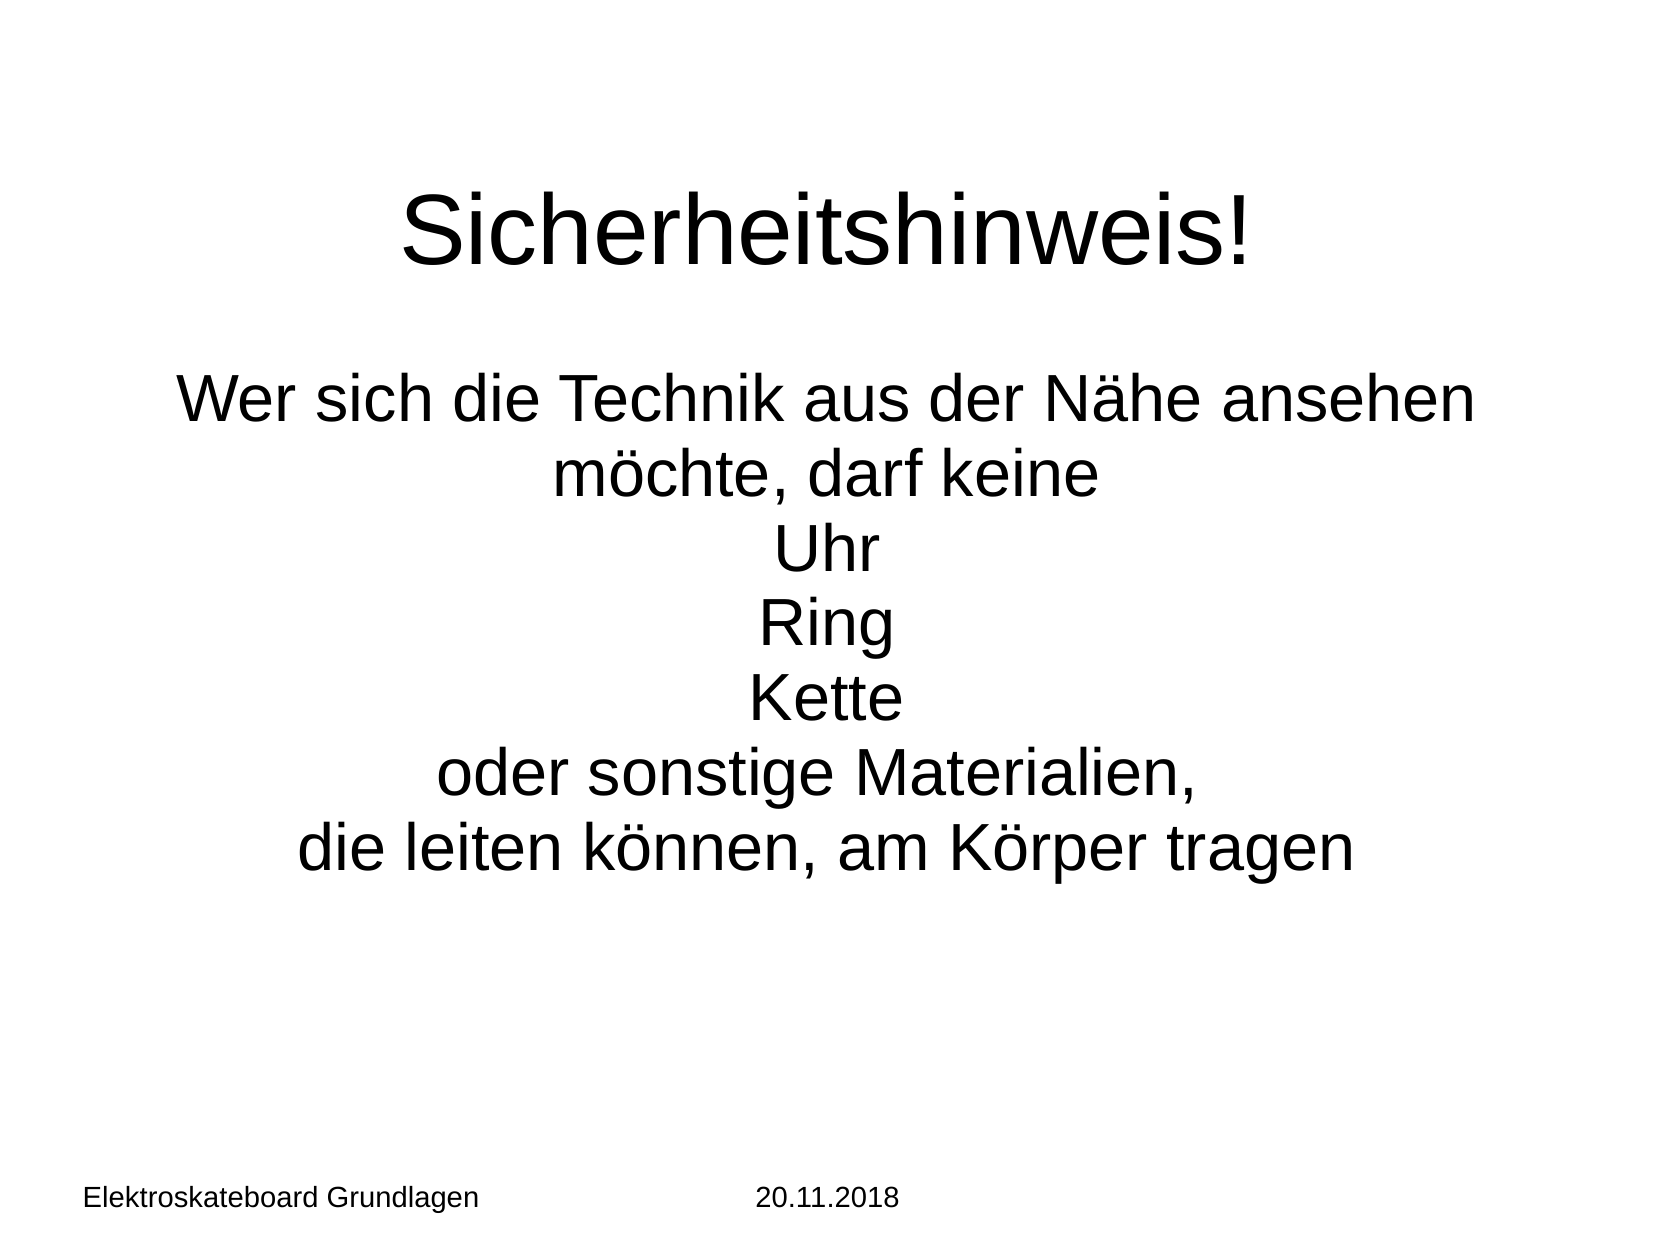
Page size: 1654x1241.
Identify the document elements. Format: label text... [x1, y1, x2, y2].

subtitle Sicherheitshinweis! Wer sich die Technik aus der Nähe ansehen möchte, darf keine Uhr Ring Kette oder sonstige Materialien, die leiten können, am Körper tragen [82, 49, 1571, 1010]
